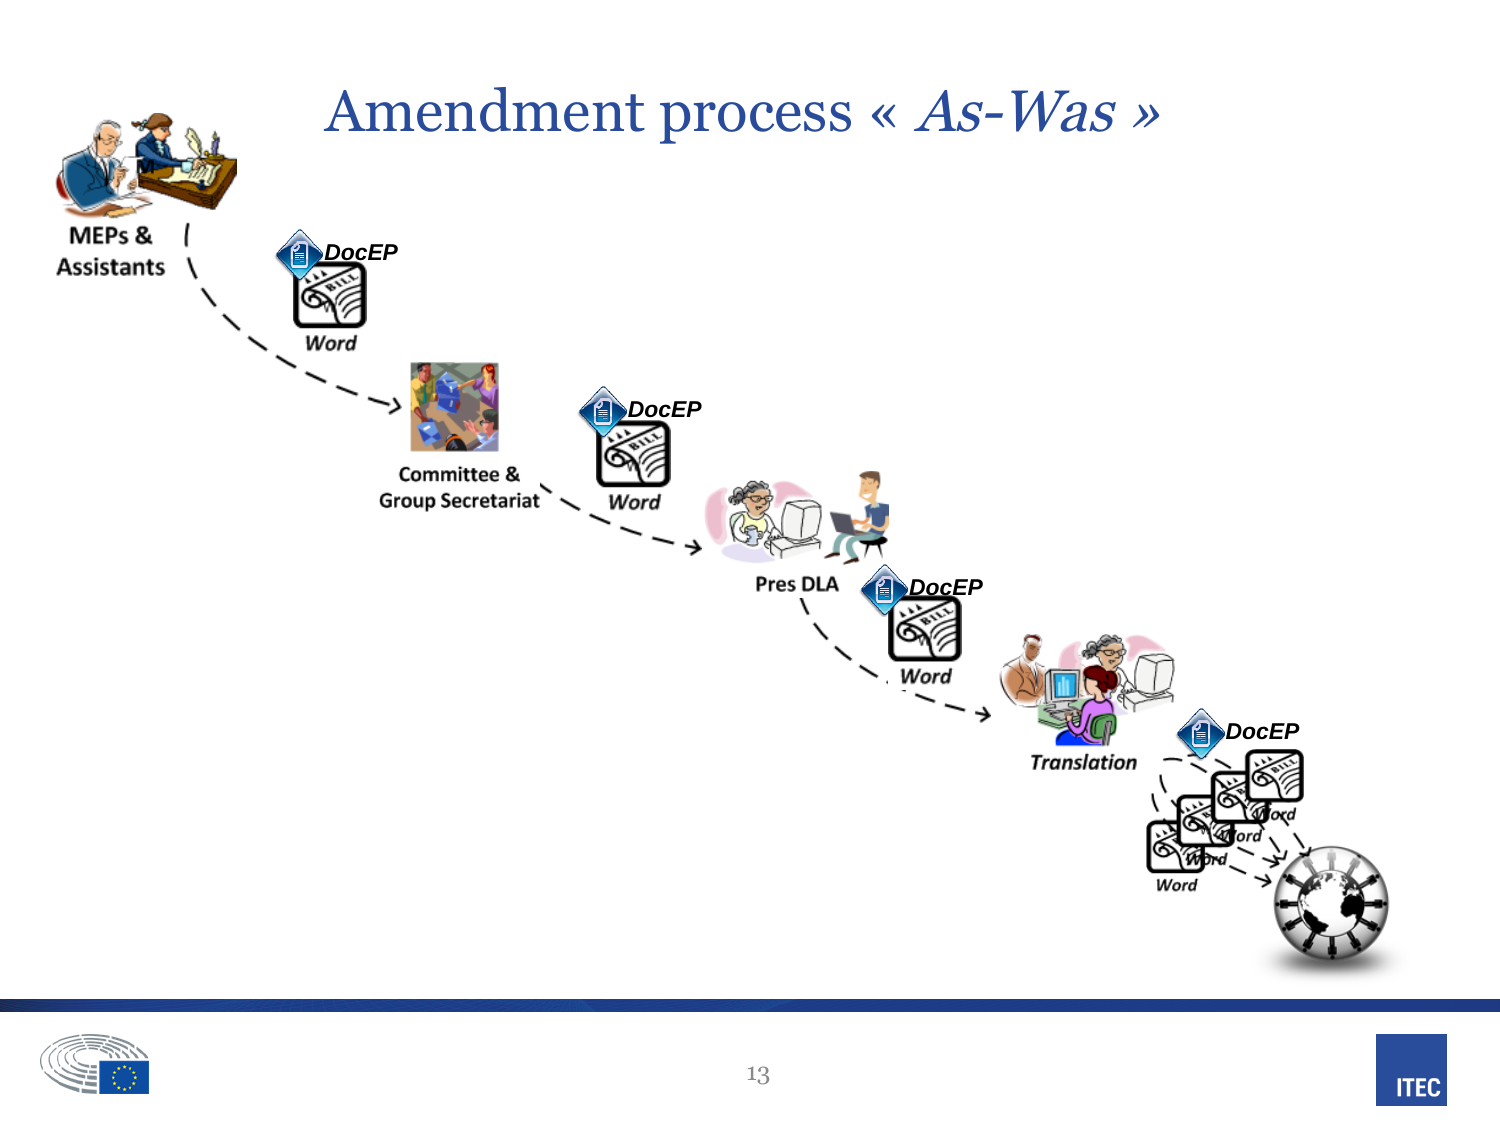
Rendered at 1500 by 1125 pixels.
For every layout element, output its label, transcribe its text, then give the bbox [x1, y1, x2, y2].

picture [0, 999, 1500, 1012]
picture [1376, 1034, 1447, 1106]
picture [54, 113, 702, 556]
text_box DocEP [894, 564, 998, 608]
picture [704, 470, 991, 723]
title Amendment process « As-Was » [26, 66, 1459, 149]
text_box DocEP [613, 386, 717, 430]
picture [40, 1034, 149, 1094]
text_box DocEP [309, 229, 414, 273]
picture [997, 633, 1412, 985]
text_box DocEP [1210, 708, 1315, 752]
